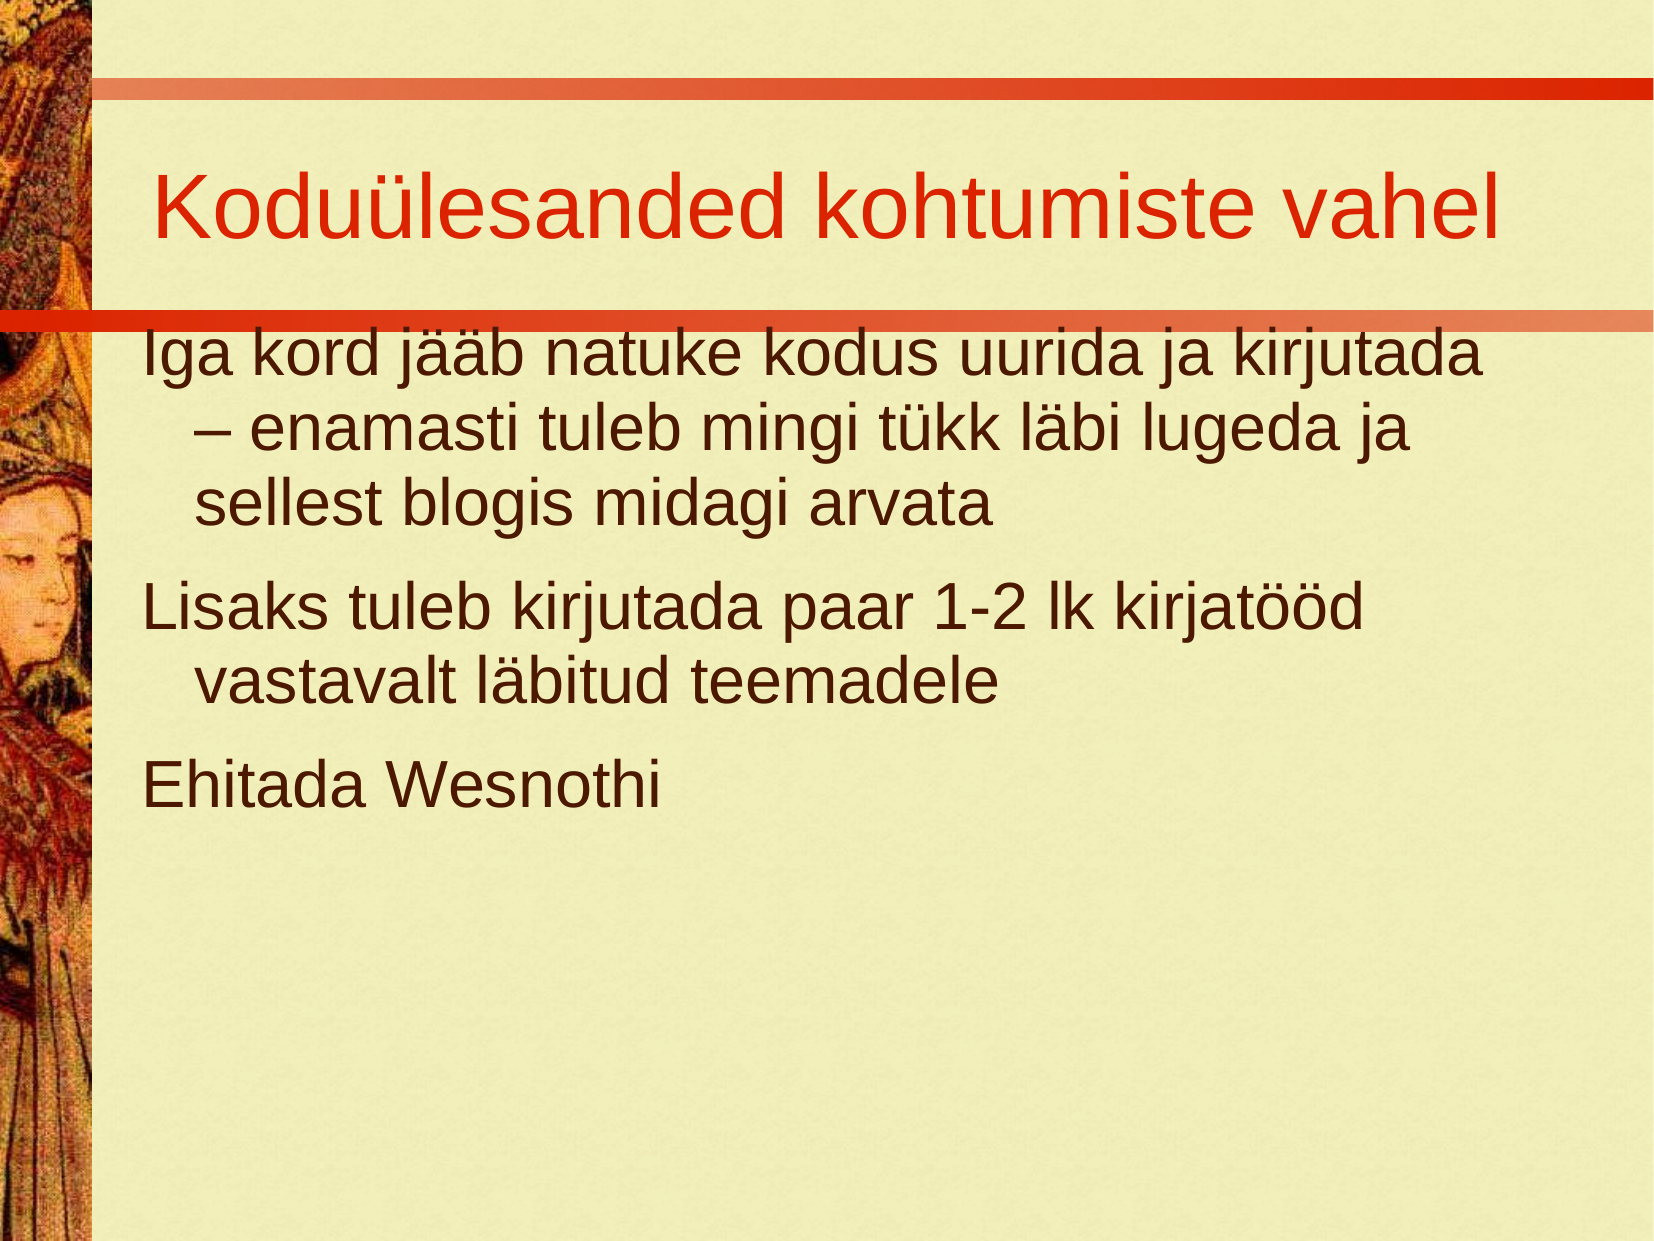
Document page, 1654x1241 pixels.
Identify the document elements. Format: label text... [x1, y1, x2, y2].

picture [0, 332, 1654, 1241]
picture [0, 0, 1654, 310]
title Koduülesanded kohtumiste vahel [121, 102, 1534, 311]
list Iga kord jääb natuke kodus uurida ja kirjutada – enamasti tuleb mingi tükk läbi lugeda ja sellest blogis midagi arvata Lisaks tuleb kirjutada paar 1-2 lk kirjatööd vastavalt läbitud teemadele Ehitada Wesnothi [123, 315, 1536, 1097]
